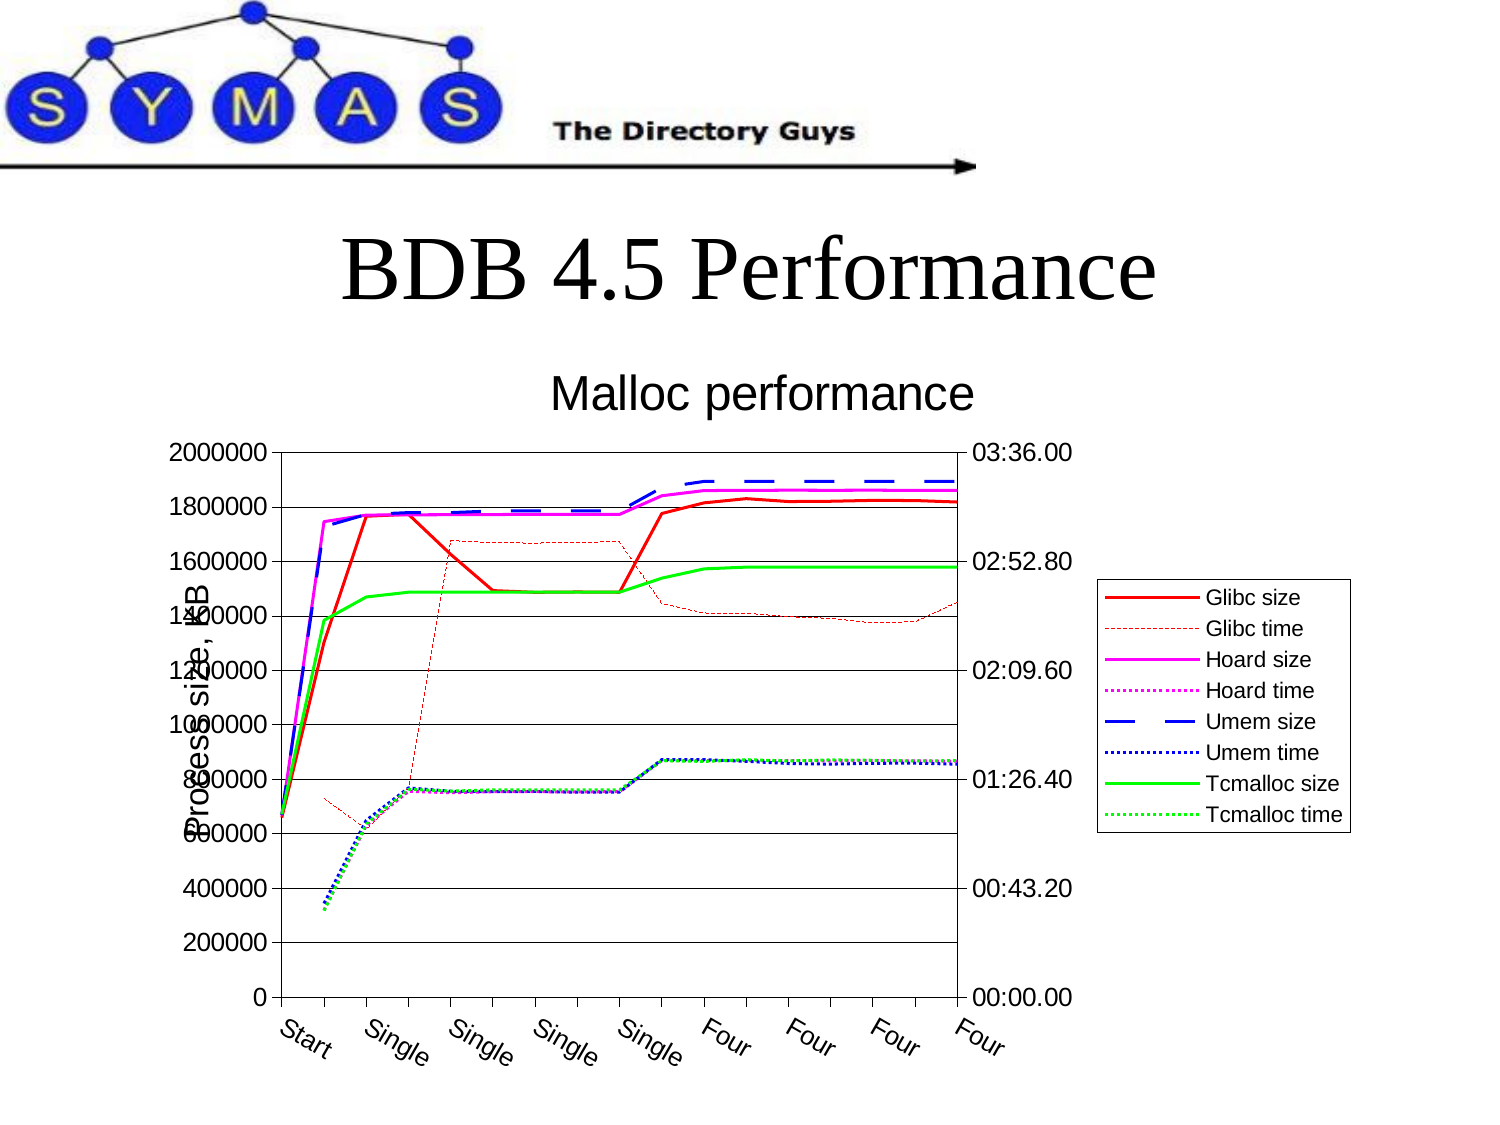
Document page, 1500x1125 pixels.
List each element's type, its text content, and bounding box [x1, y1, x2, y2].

title BDB 4.5 Performance [112, 187, 1388, 351]
picture [0, 0, 976, 188]
chart [144, 337, 1353, 1089]
